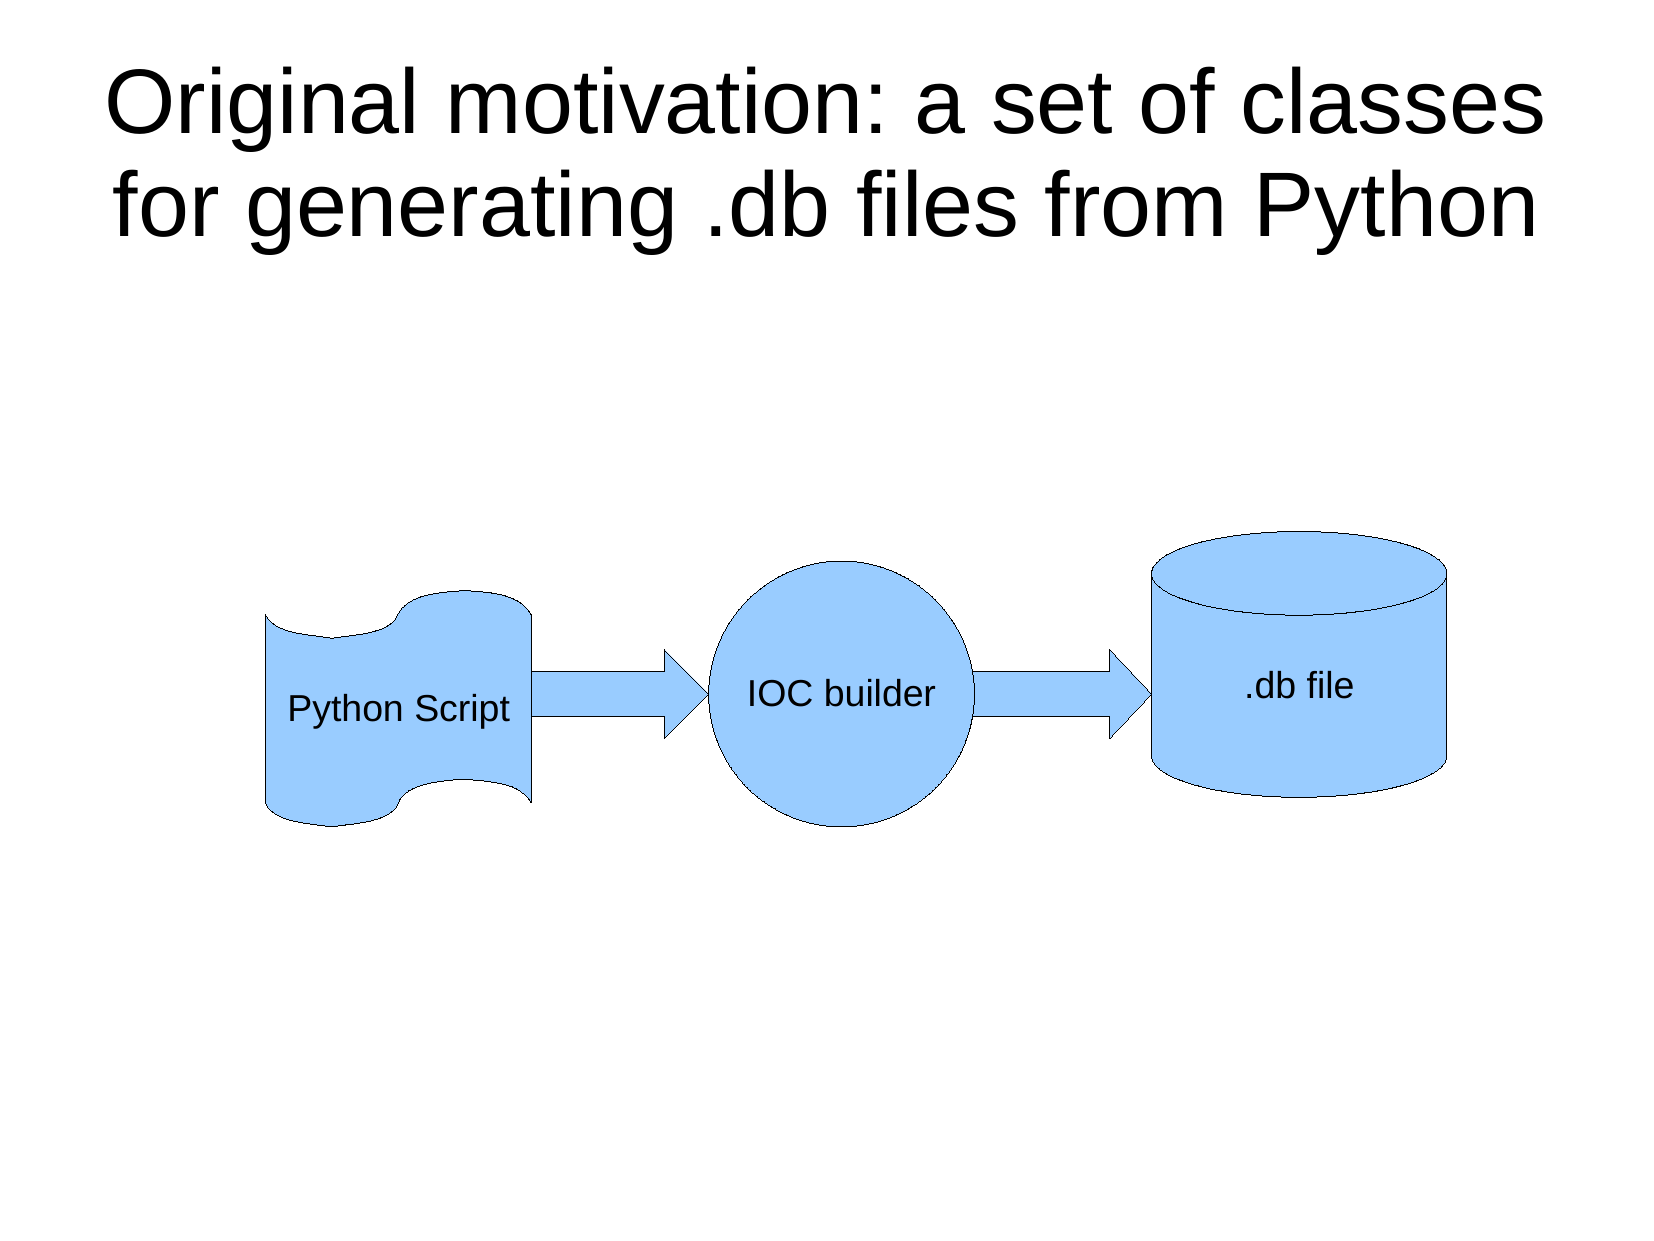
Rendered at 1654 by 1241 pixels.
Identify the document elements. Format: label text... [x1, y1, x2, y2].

text_box [531, 649, 709, 739]
text_box .db file [1151, 531, 1447, 798]
title Original motivation: a set of classes for generating .db files from Python [82, 49, 1571, 257]
text_box [973, 649, 1151, 739]
text_box Python Script [265, 590, 532, 827]
text_box IOC builder [708, 561, 975, 827]
